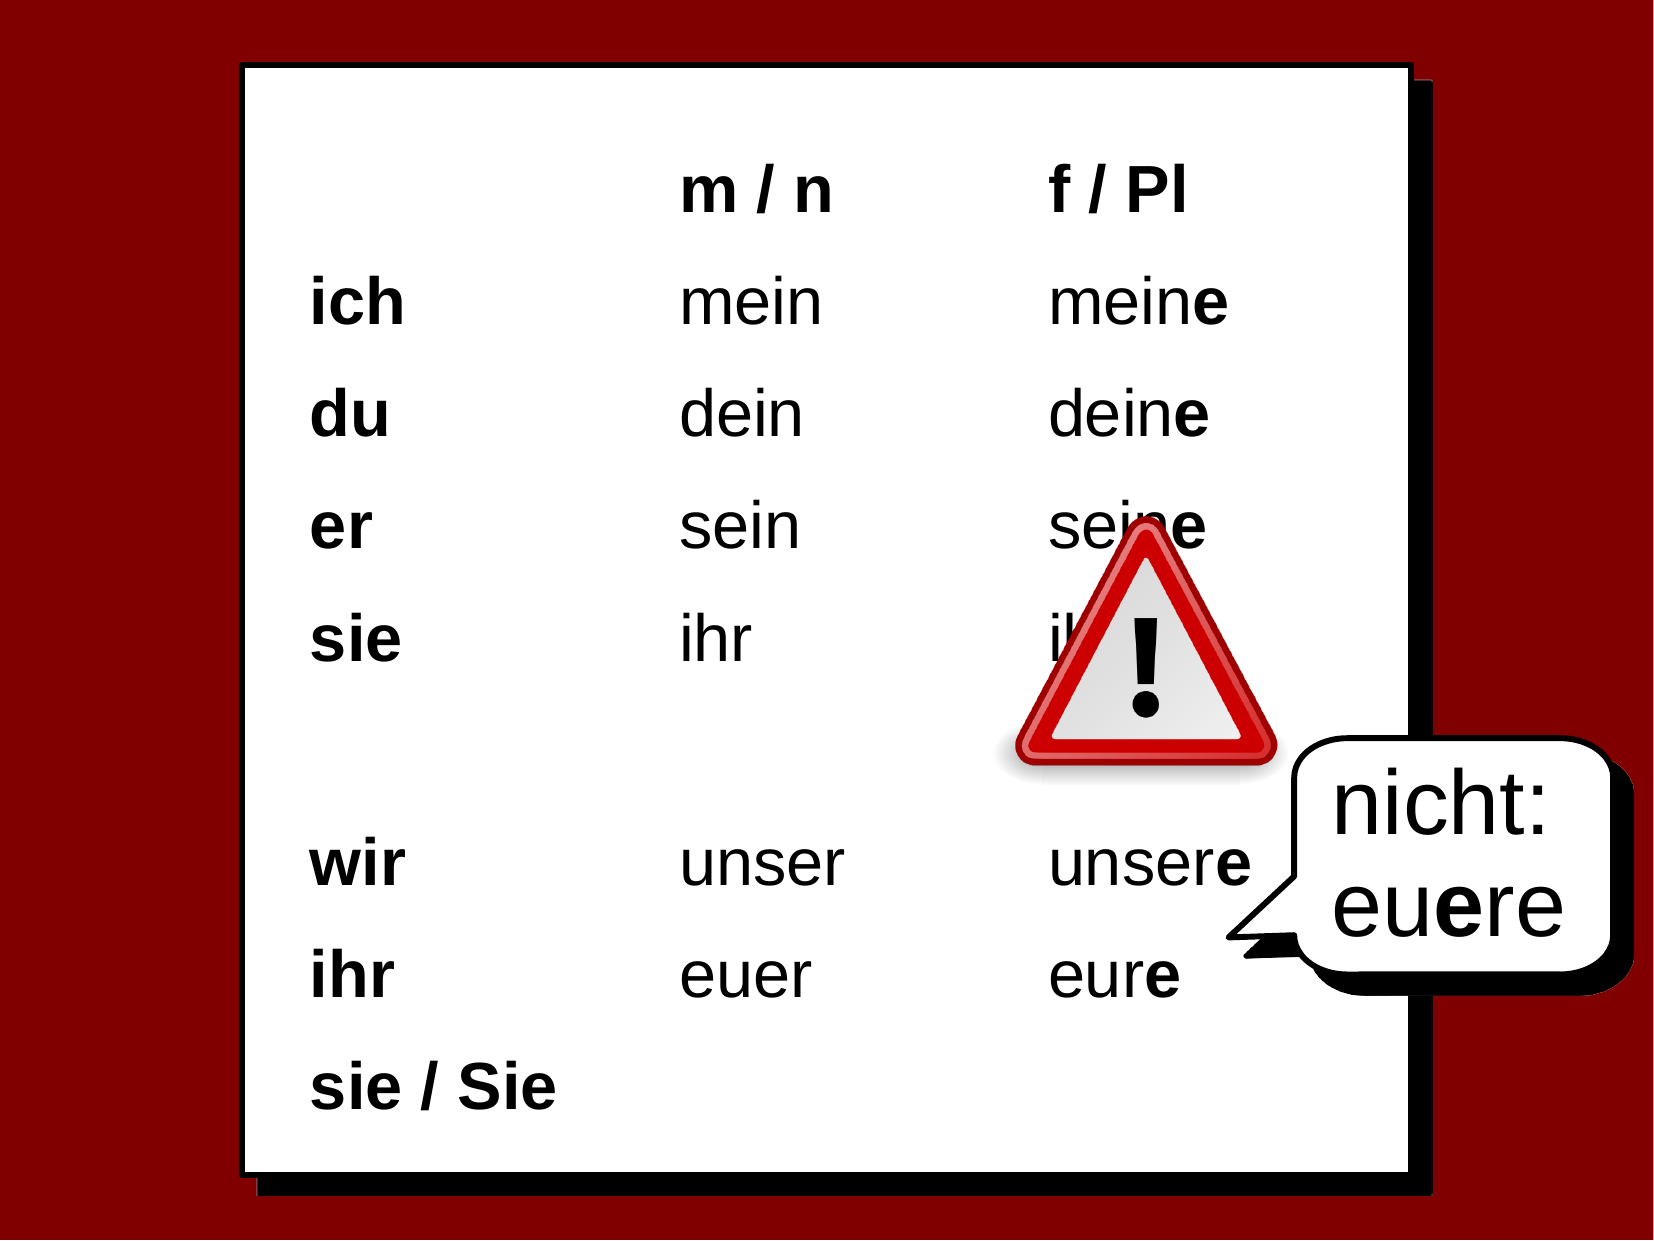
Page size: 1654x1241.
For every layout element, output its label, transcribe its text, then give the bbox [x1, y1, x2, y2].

text_box m / n f / Pl ich mein meine du dein deine er sein seine sie ihr ihre wir unser unsere ihr euer eure sie / Sie [295, 107, 1382, 1133]
picture [992, 516, 1289, 786]
text_box [1228, 745, 1316, 967]
text_box [242, 64, 1588, 1176]
text_box nicht: euere [1316, 744, 1614, 973]
